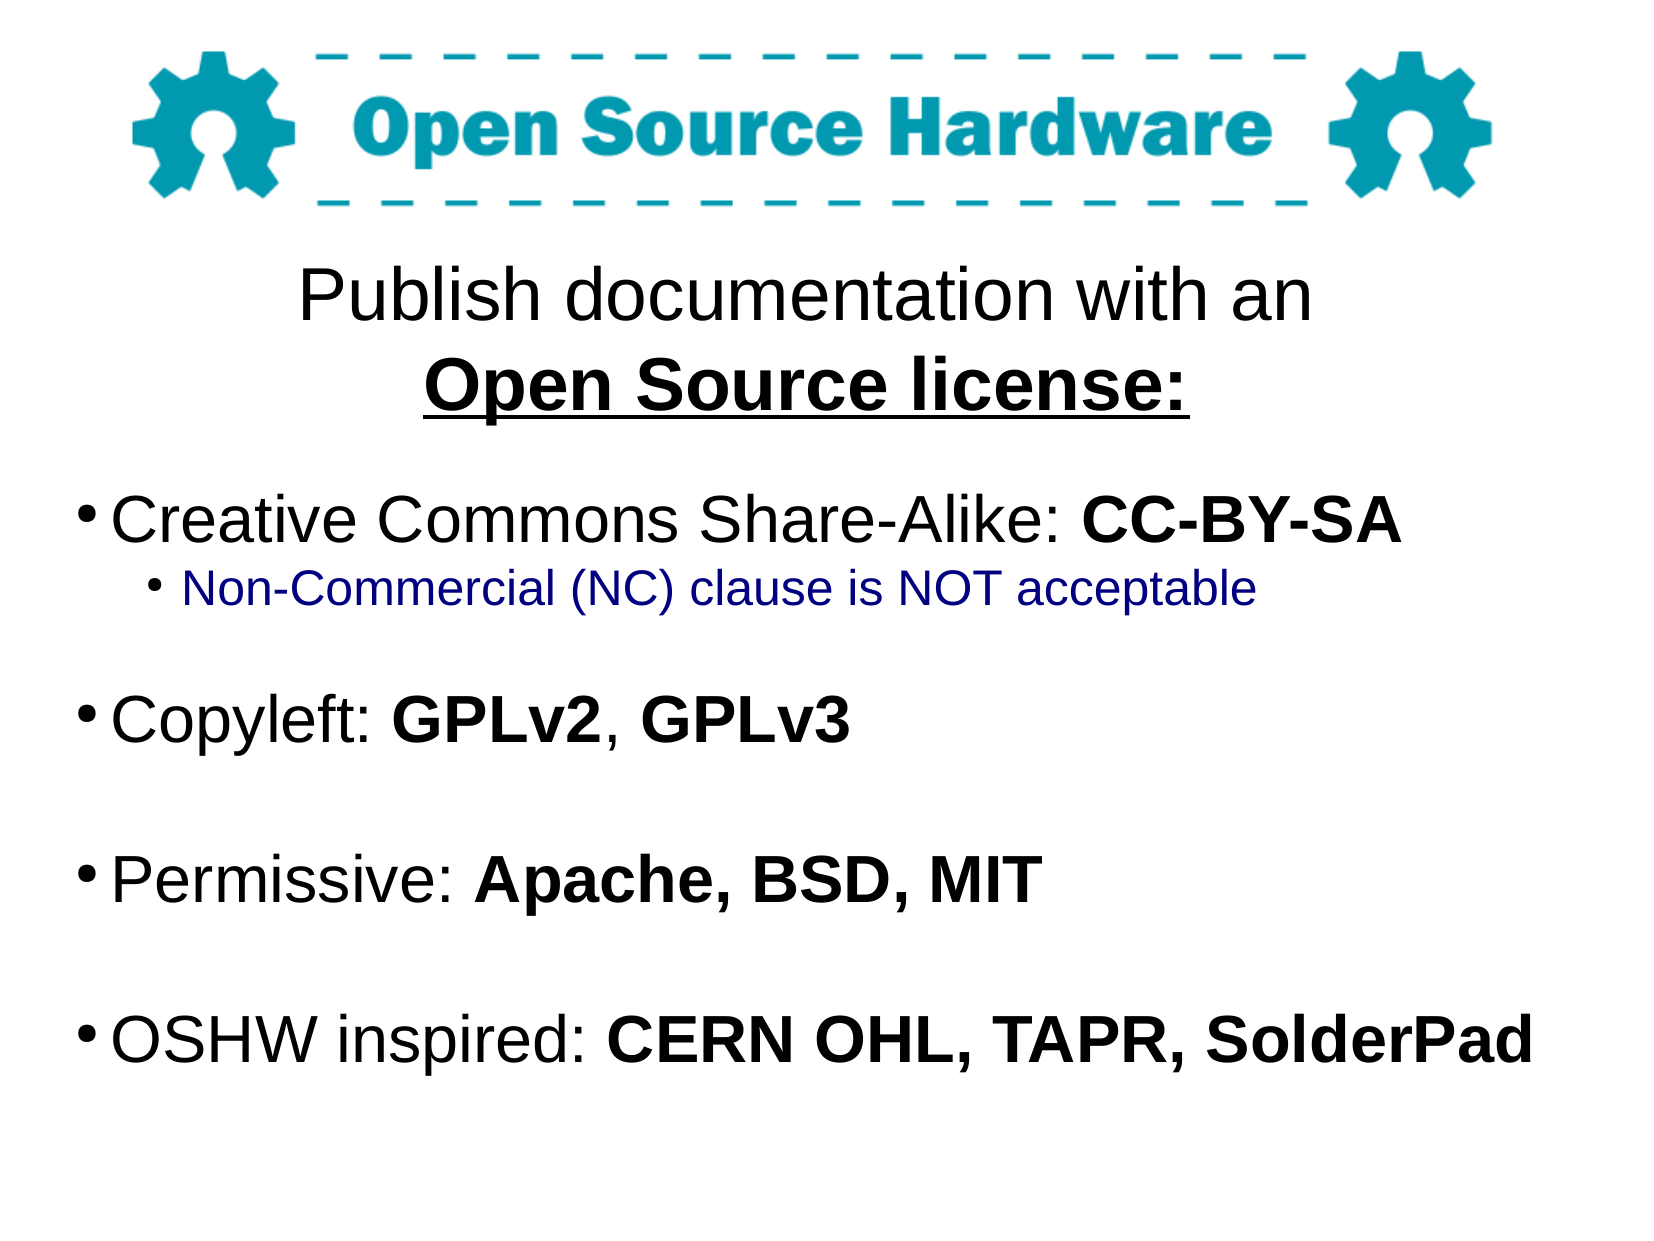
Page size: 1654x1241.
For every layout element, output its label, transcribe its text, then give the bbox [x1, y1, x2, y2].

text_box Publish documentation with an Open Source license: Creative Commons Share-Alike: CC-BY-SA Non-Commercial (NC) clause is NOT acceptable Copyleft: GPLv2, GPLv3 Permissive: Apache, BSD, MIT OSHW inspired: CERN OHL, TAPR, SolderPad [75, 245, 1538, 1191]
picture [114, 11, 1530, 240]
